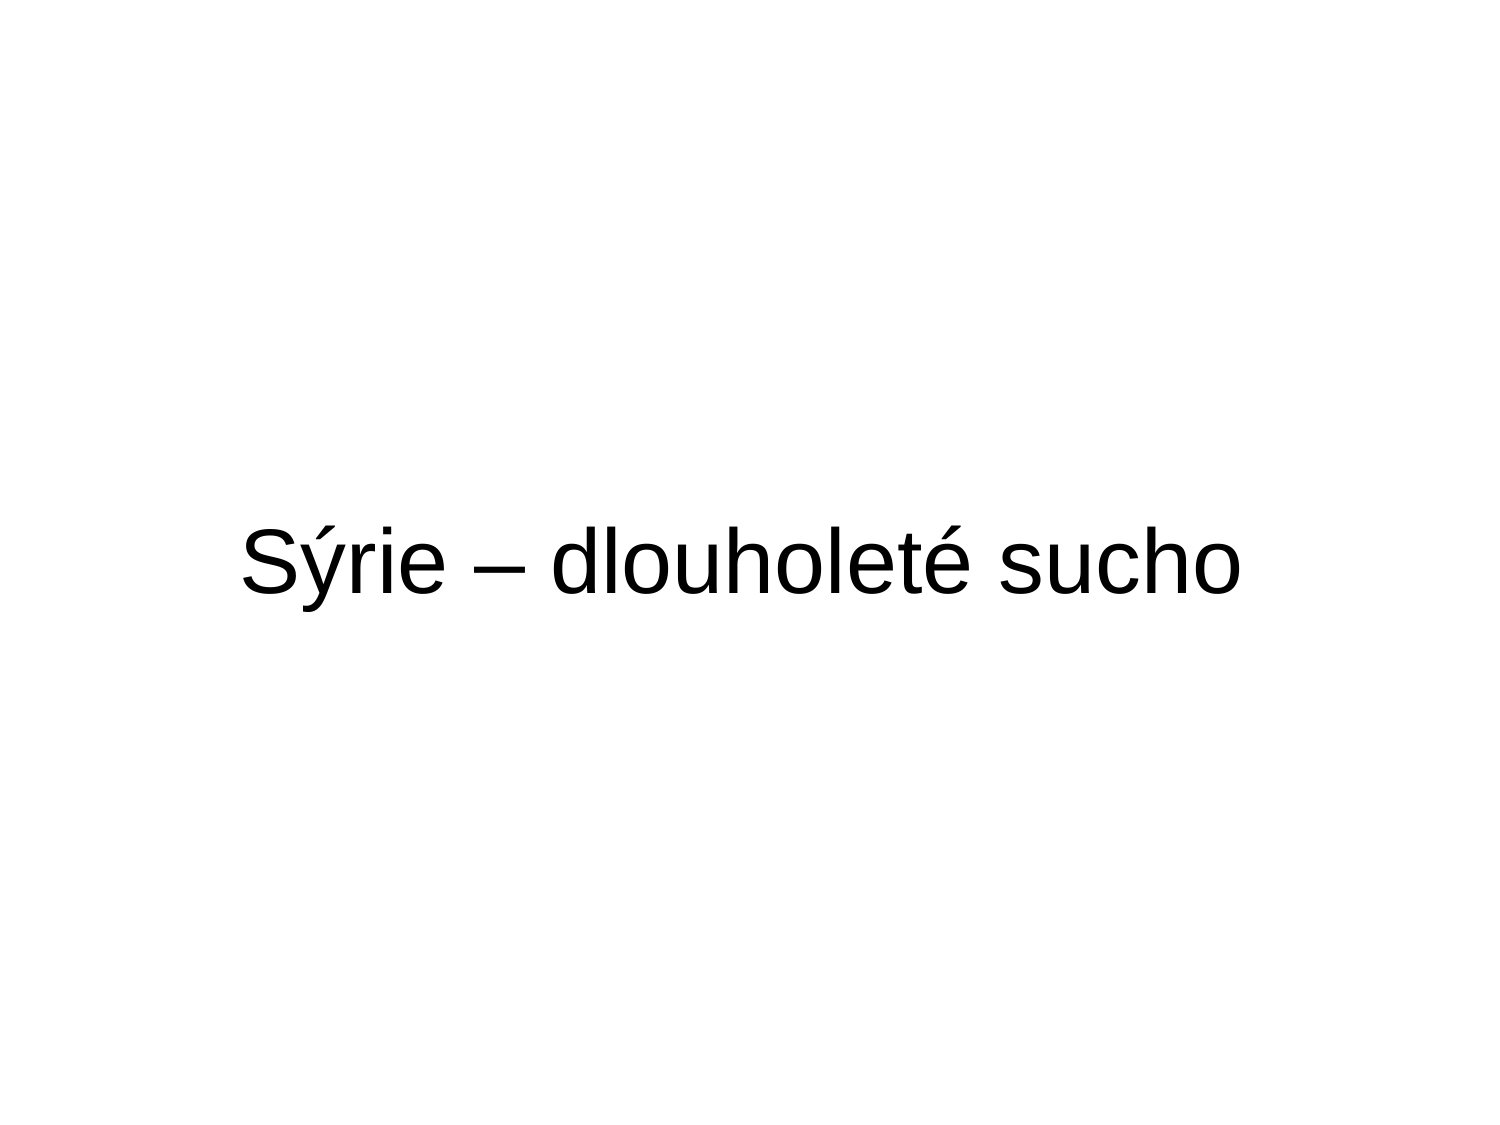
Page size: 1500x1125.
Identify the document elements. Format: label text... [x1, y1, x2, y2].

title Sýrie – dlouholeté sucho [67, 480, 1418, 650]
